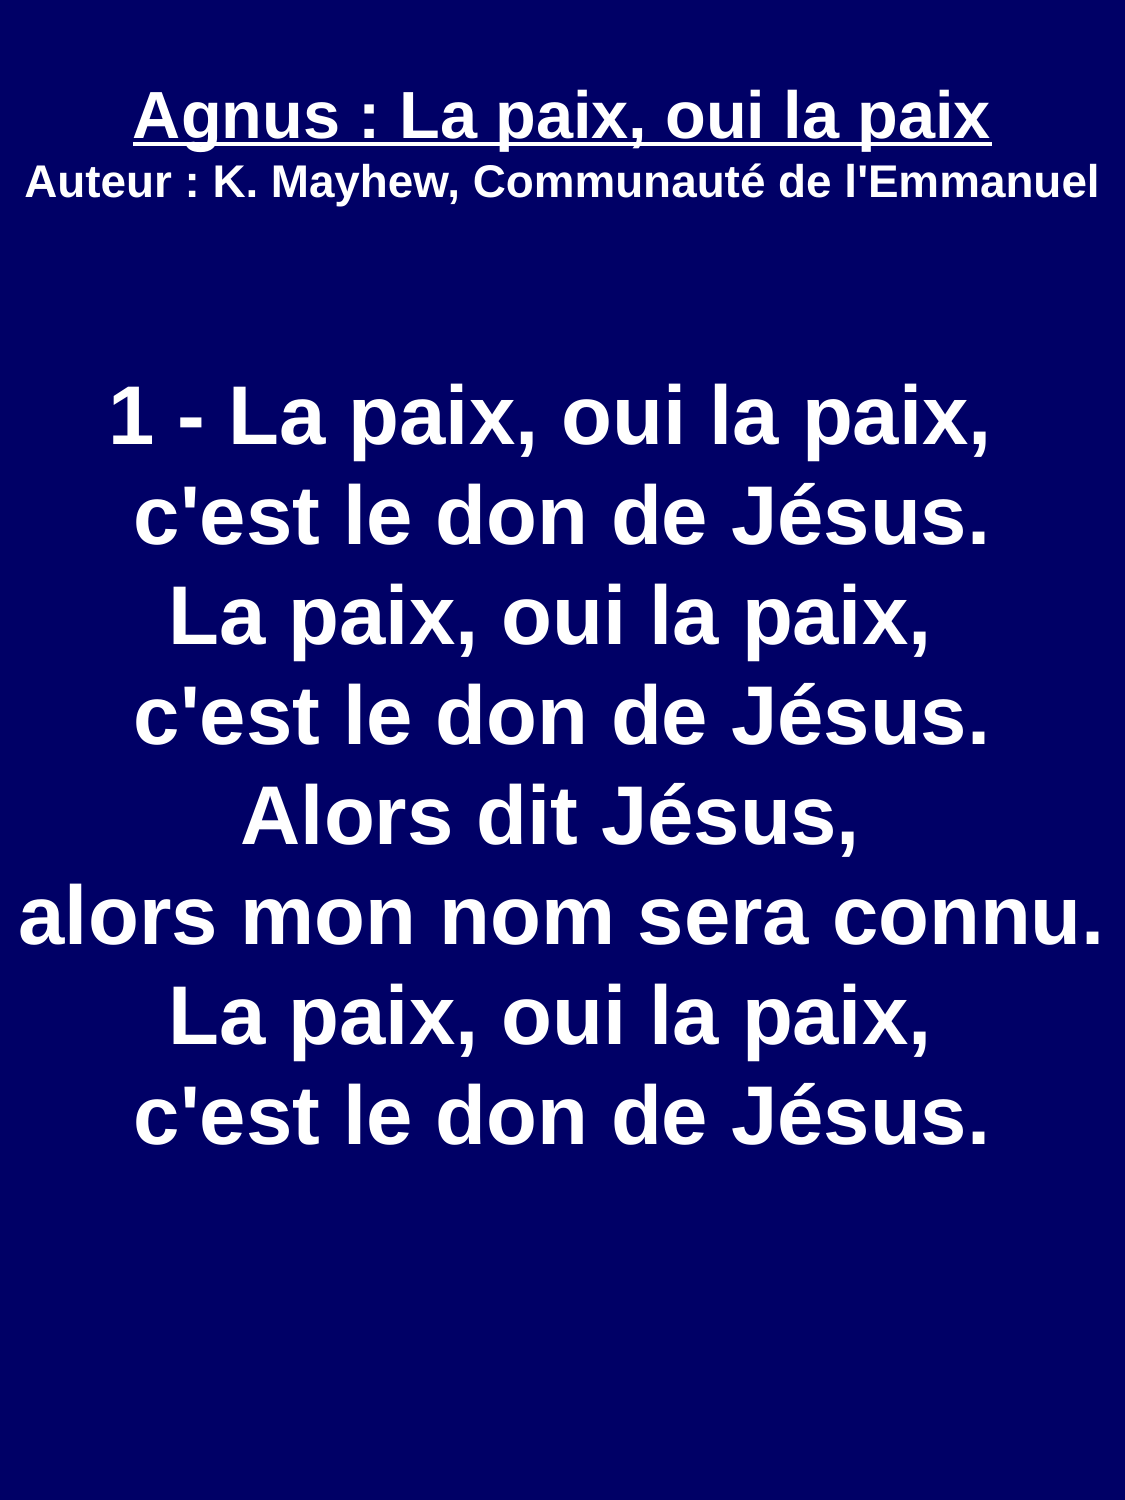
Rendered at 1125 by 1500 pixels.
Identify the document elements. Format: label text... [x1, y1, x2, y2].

text_box Agnus : La paix, oui la paix Auteur : K. Mayhew, Communauté de l'Emmanuel 1 - La paix, oui la paix, c'est le don de Jésus. La paix, oui la paix, c'est le don de Jésus. Alors dit Jésus, alors mon nom sera connu. La paix, oui la paix, c'est le don de Jésus. [0, 82, 1125, 1276]
